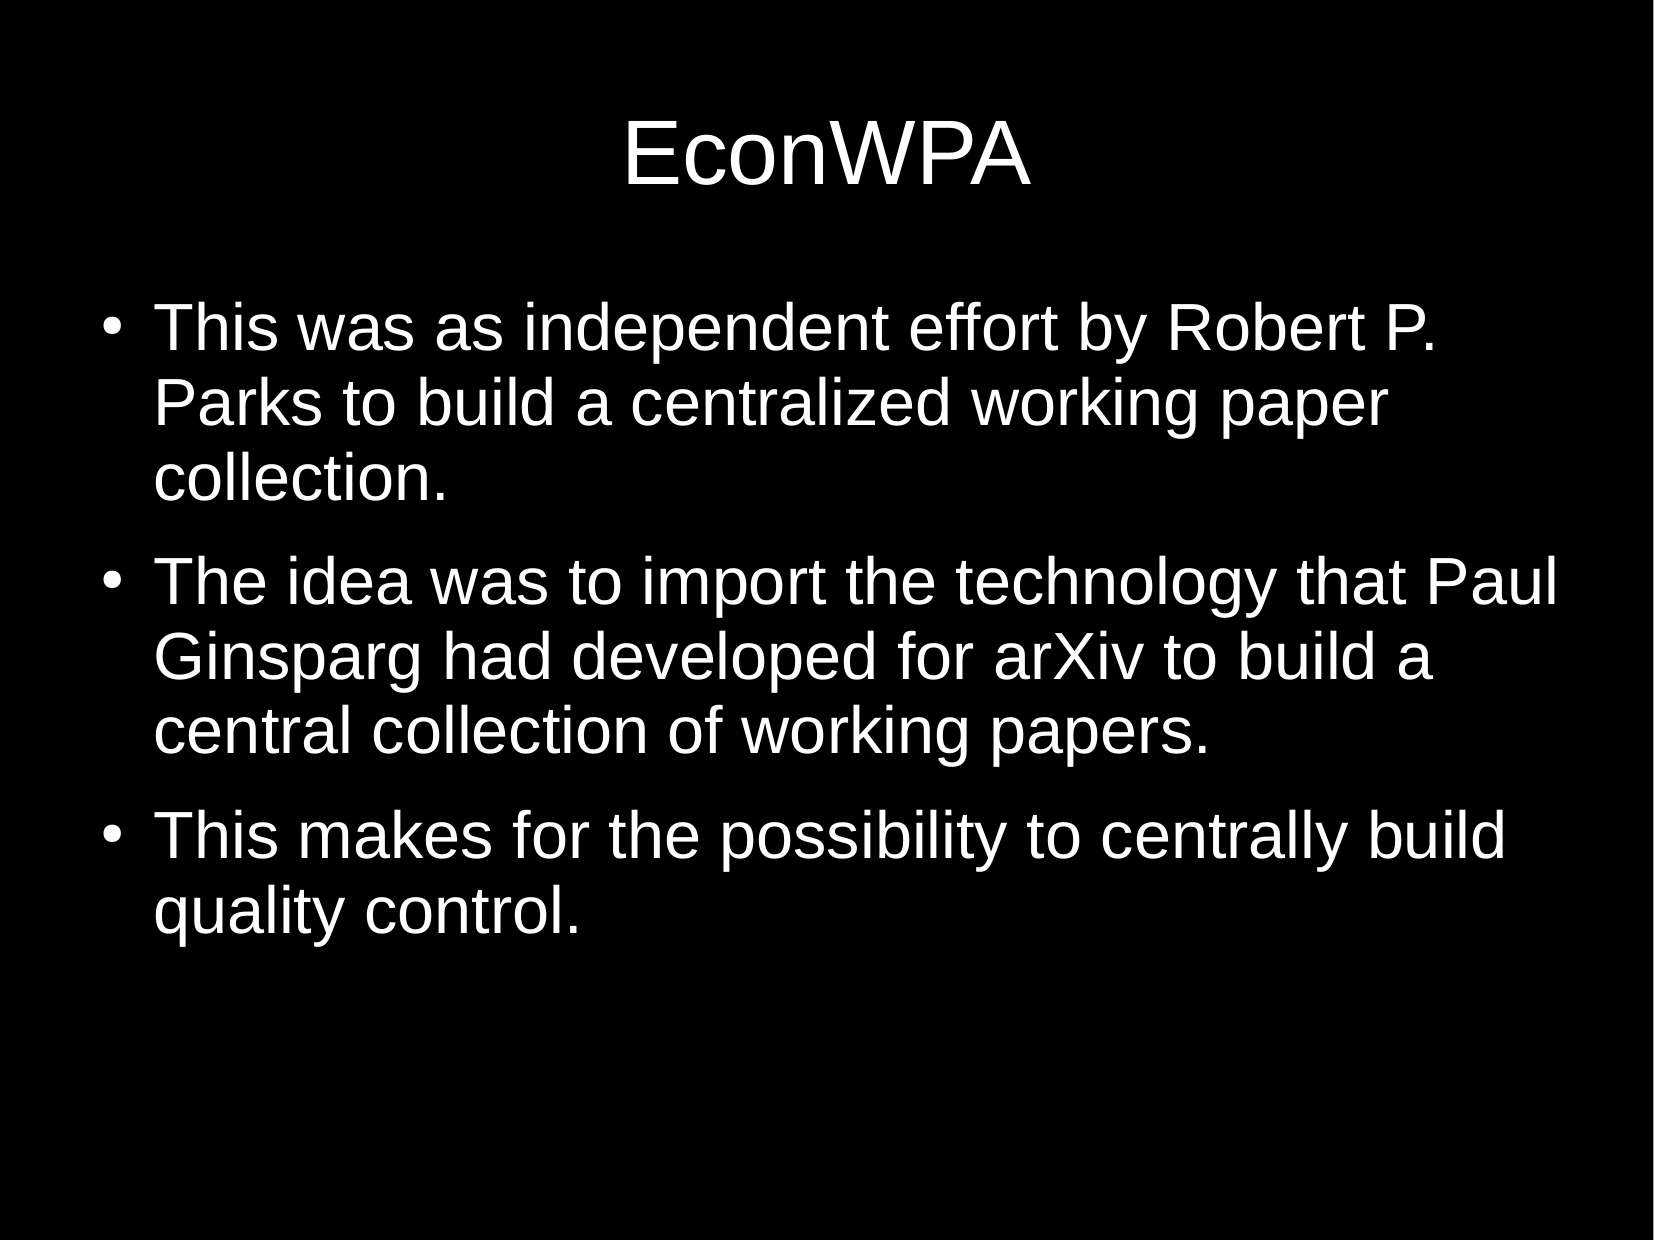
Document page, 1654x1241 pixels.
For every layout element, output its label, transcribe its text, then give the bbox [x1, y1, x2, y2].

title EconWPA [82, 49, 1571, 257]
list This was as independent effort by Robert P. Parks to build a centralized working paper collection. The idea was to import the technology that Paul Ginsparg had developed for arXiv to build a central collection of working papers. This makes for the possibility to centrally build quality control. [82, 290, 1571, 1010]
